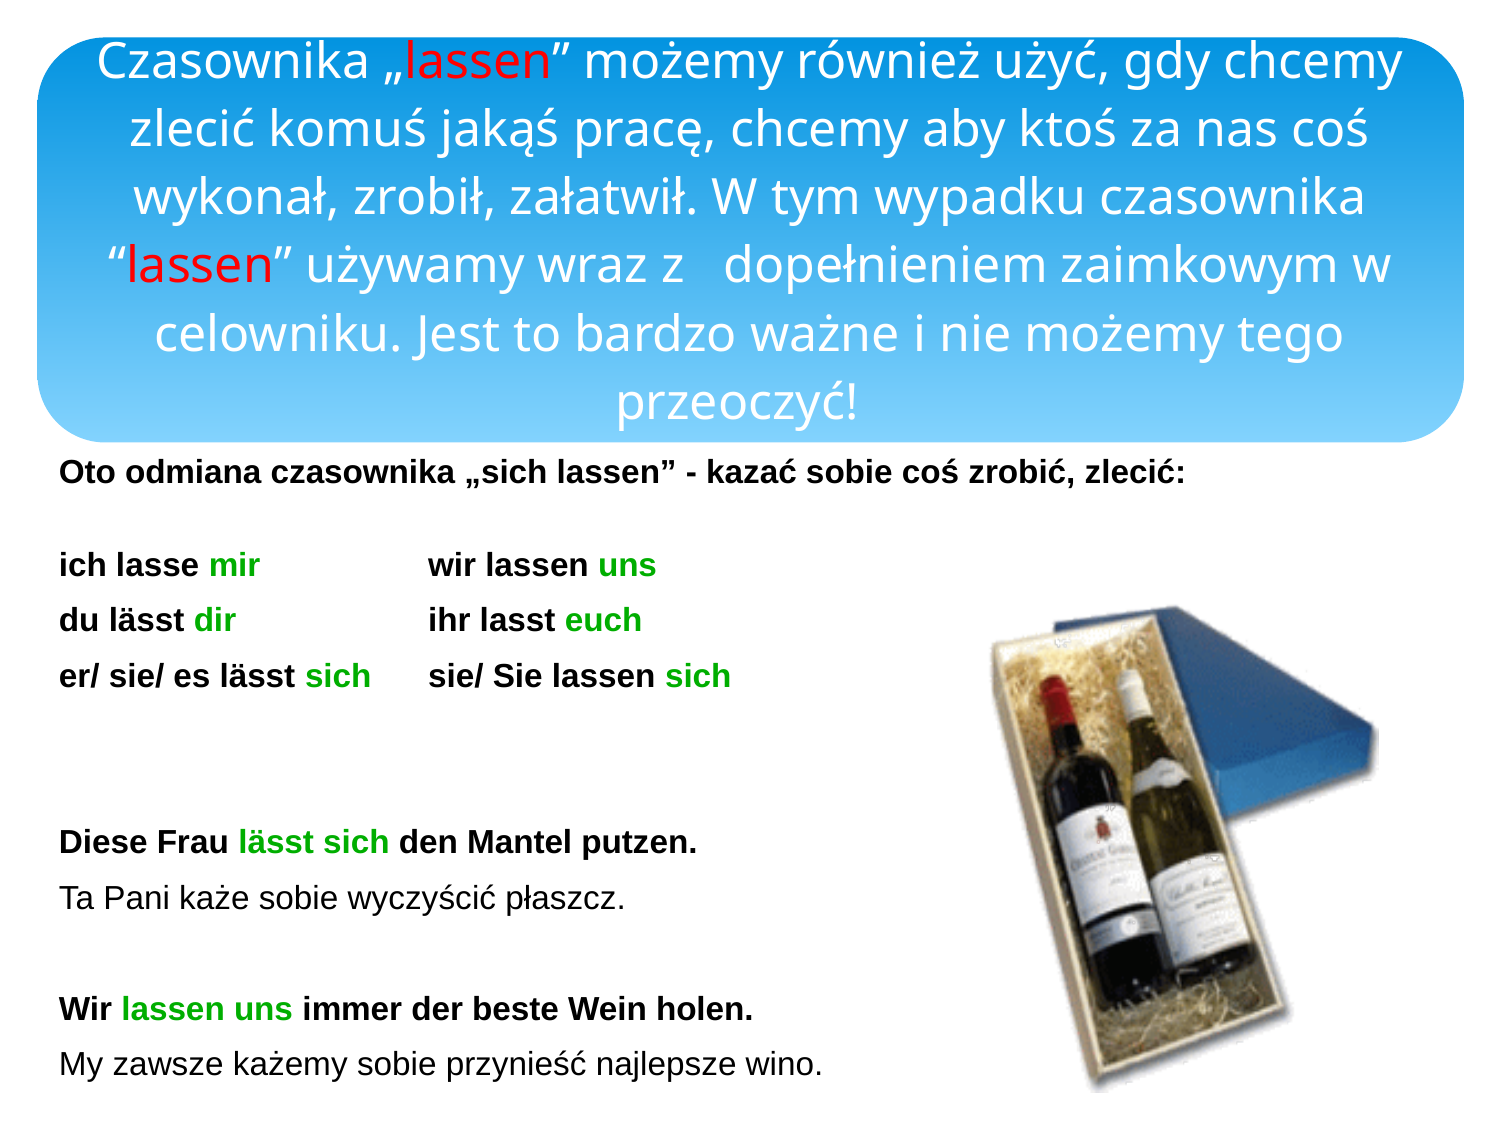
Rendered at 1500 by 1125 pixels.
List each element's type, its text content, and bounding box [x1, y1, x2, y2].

subtitle Oto odmiana czasownika „sich lassen” - kazać sobie coś zrobić, zlecić: ich lasse mir wir lassen uns du lässt dir ihr lasst euch er/ sie/ es lässt sich sie/ Sie lassen sich Diese Frau lässt sich den Mantel putzen. Ta Pani każe sobie wyczyścić płaszcz. Wir lassen uns immer der beste Wein holen. My zawsze każemy sobie przynieść najlepsze wino. [59, 444, 1275, 1092]
title Czasownika „lassen” możemy również użyć, gdy chcemy zlecić komuś jakąś pracę, chcemy aby ktoś za nas coś wykonał, zrobił, załatwił. W tym wypadku czasownika “lassen” używamy wraz z dopełnieniem zaimkowym w celowniku. Jest to bardzo ważne i nie możemy tego przeoczyć! [75, 76, 1426, 382]
picture [974, 590, 1379, 1093]
